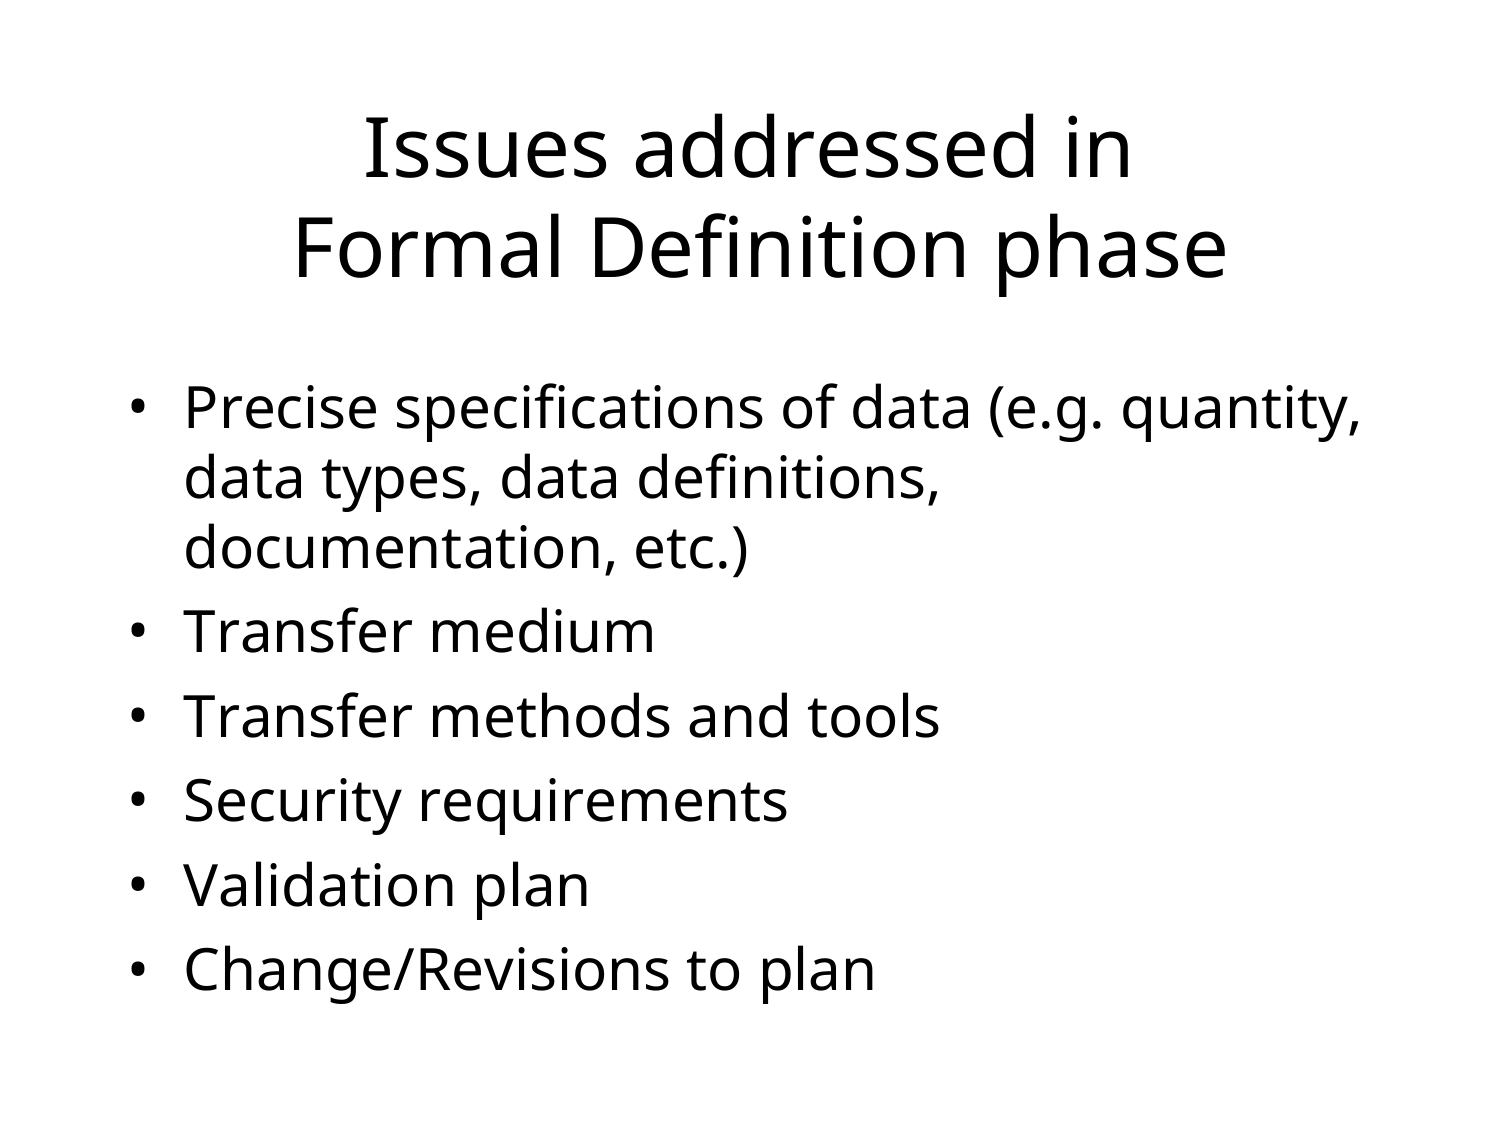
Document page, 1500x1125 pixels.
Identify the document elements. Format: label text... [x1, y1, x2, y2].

title Issues addressed in Formal Definition phase [112, 86, 1388, 302]
list Precise specifications of data (e.g. quantity, data types, data definitions, documentation, etc.) Transfer medium Transfer methods and tools Security requirements Validation plan Change/Revisions to plan [112, 362, 1388, 1038]
